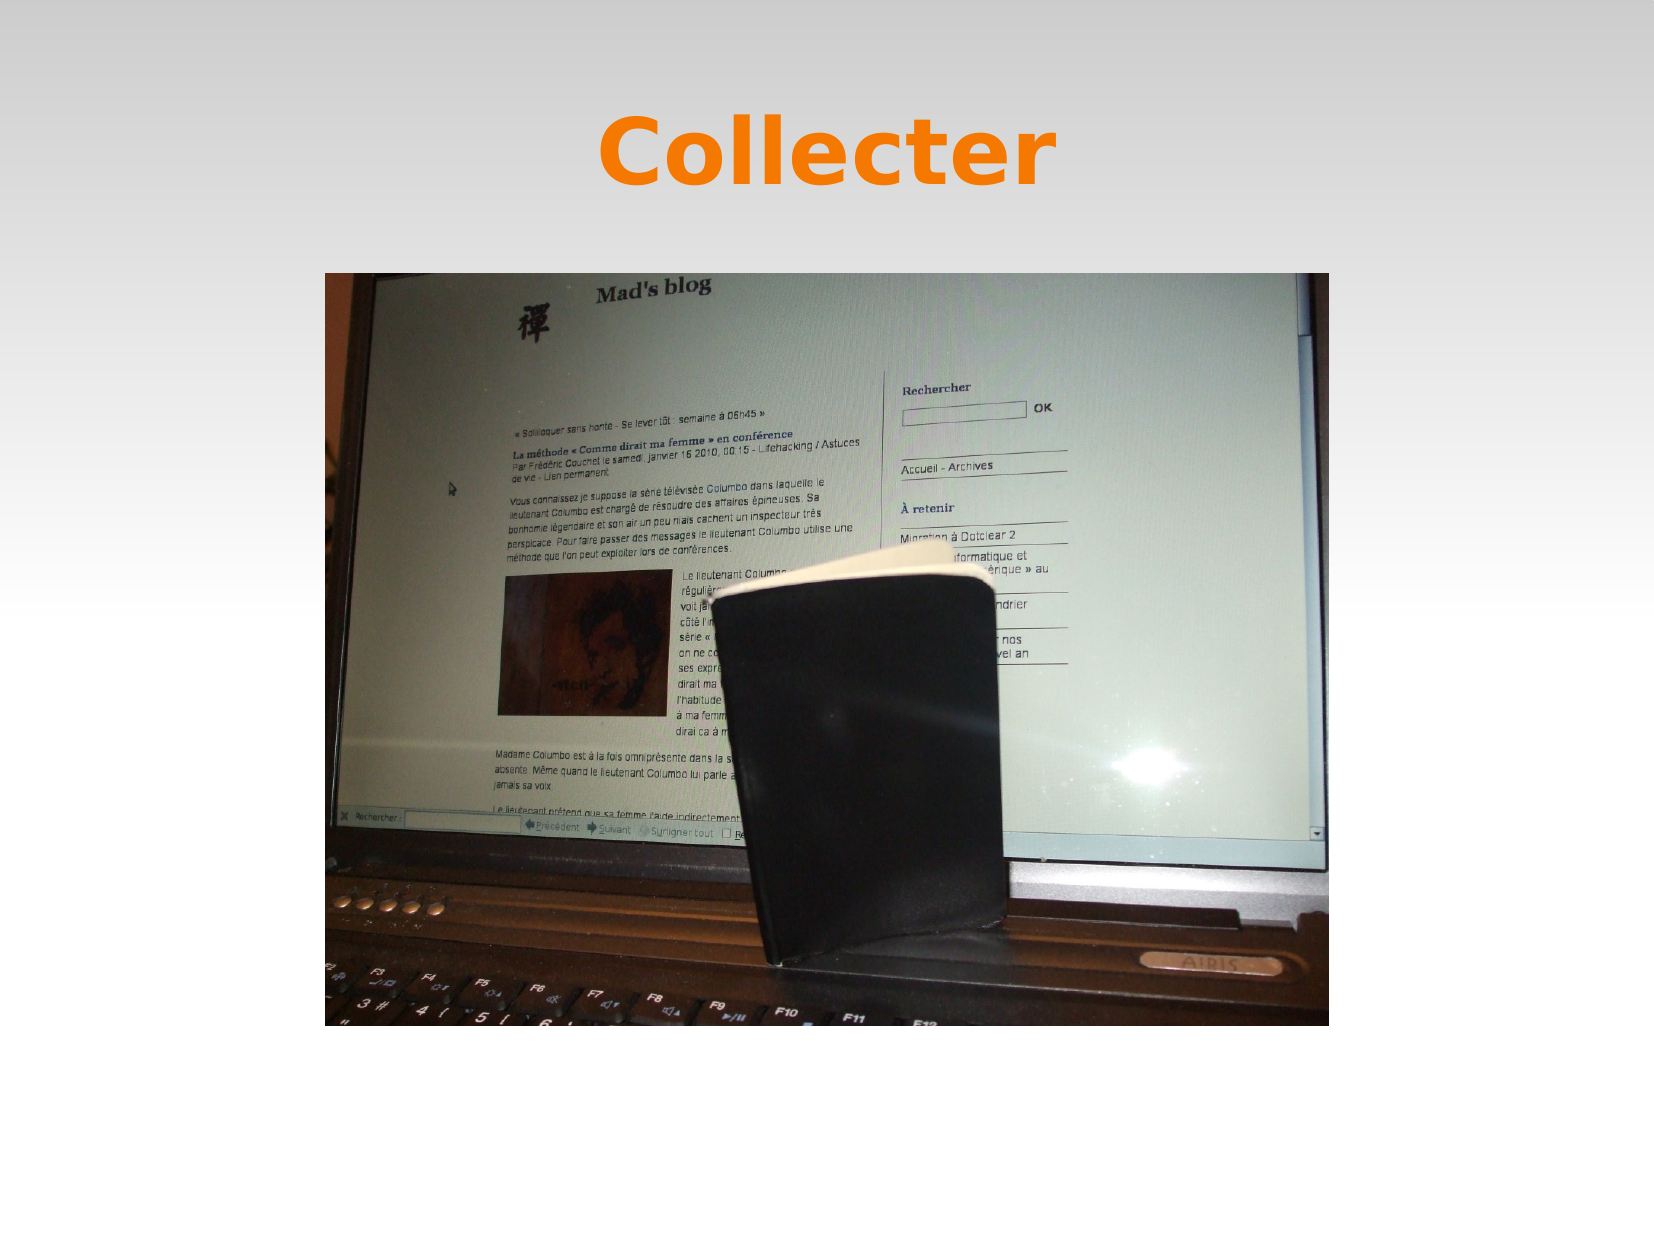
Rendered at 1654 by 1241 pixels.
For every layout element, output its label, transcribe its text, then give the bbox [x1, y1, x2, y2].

title Collecter [82, 49, 1571, 257]
picture [325, 273, 1329, 1026]
subtitle [82, 297, 1571, 1102]
